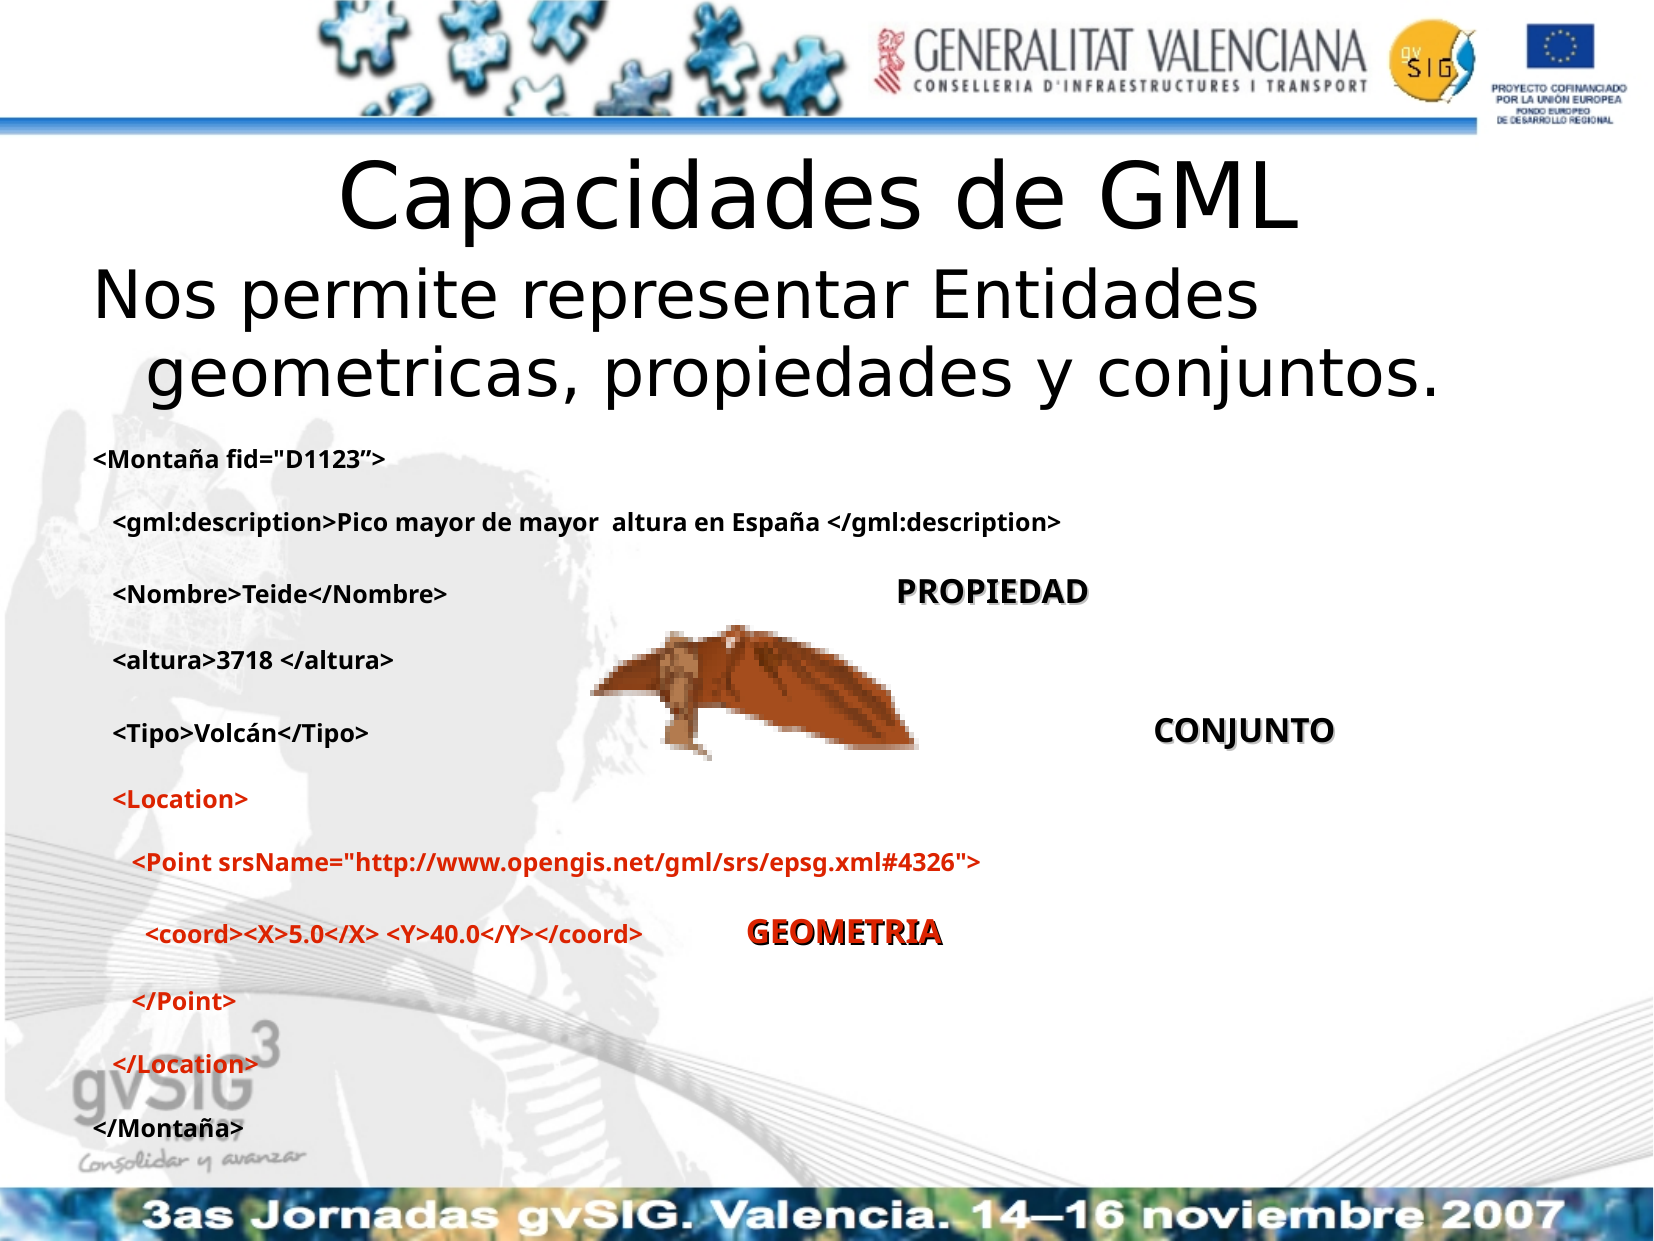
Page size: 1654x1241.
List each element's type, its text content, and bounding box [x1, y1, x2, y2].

title Capacidades de GML [75, 92, 1563, 256]
picture [0, 0, 1654, 1241]
list Nos permite representar Entidades geometricas, propiedades y conjuntos. <Montaña fid="D1123”> <gml:description>Pico mayor de mayor altura en España </gml:description> <Nombre>Teide</Nombre> PROPIEDAD <altura>3718 </altura> <Tipo>Volcán</Tipo> CONJUNTO <Location> <Point srsName="http://www.opengis.net/gml/srs/epsg.xml#4326"> <coord><X>5.0</X> <Y>40.0</Y></coord> GEOMETRIA </Point> </Location> </Montaña> [75, 256, 1563, 1195]
